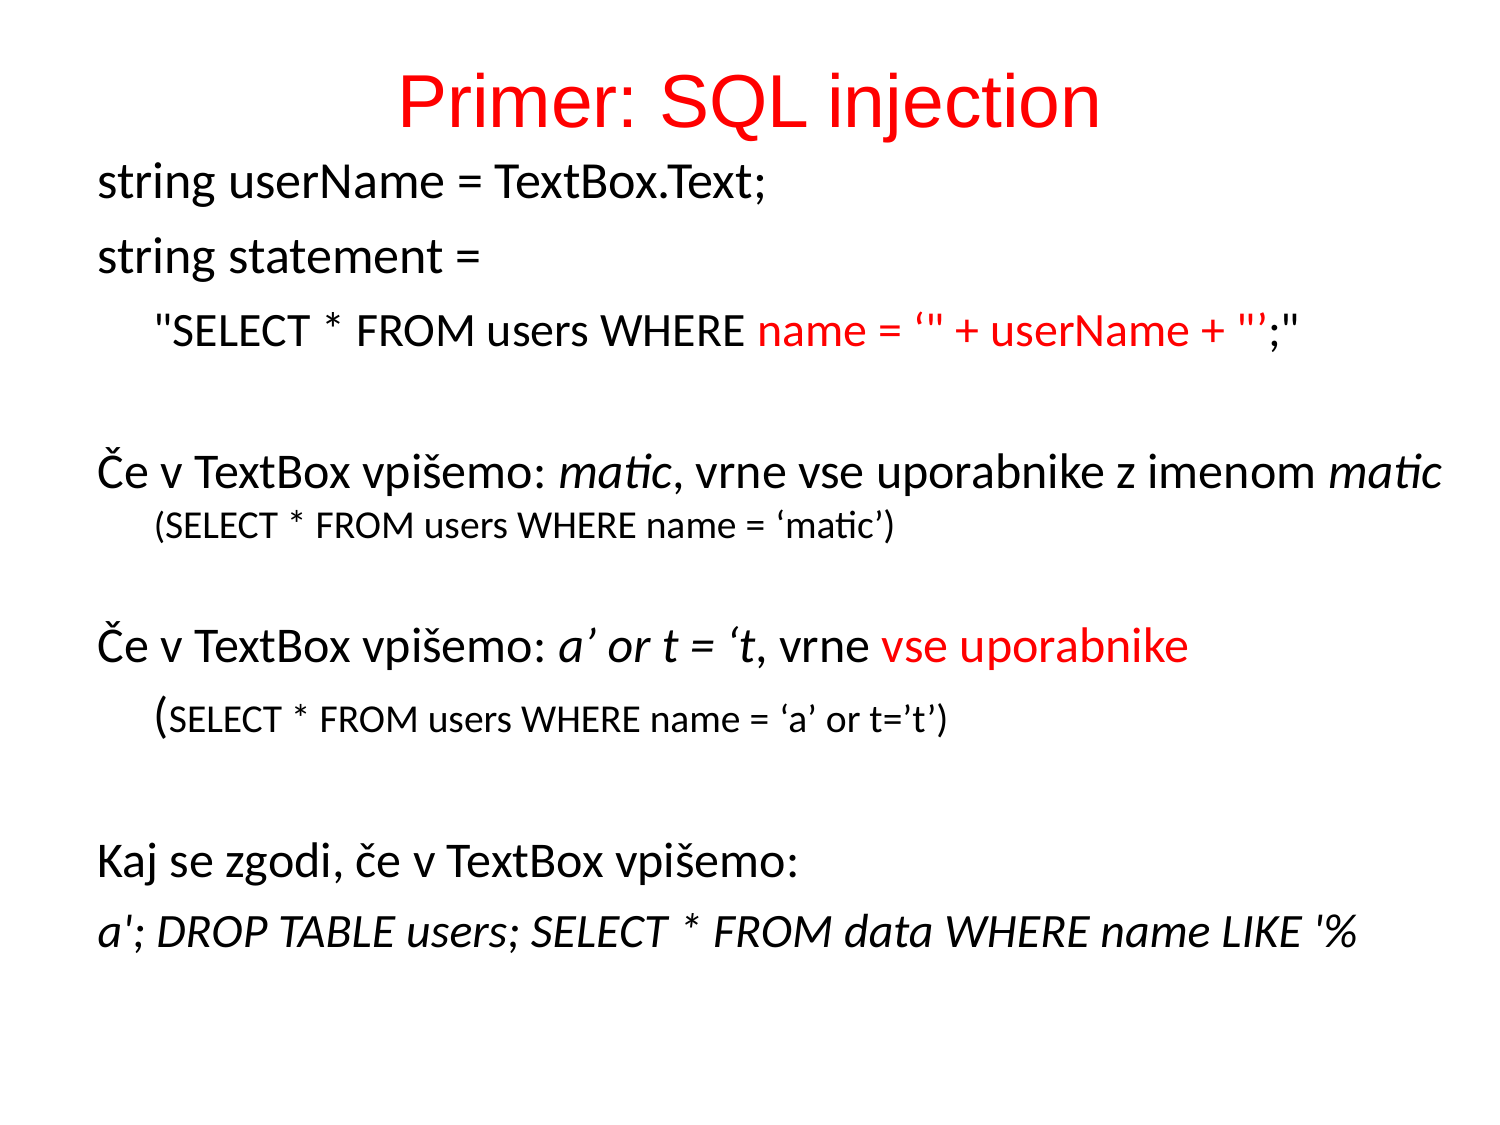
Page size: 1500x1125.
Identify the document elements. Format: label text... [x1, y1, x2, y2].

title Primer: SQL injection [75, 45, 1426, 151]
list string userName = TextBox.Text; string statement = "SELECT * FROM users WHERE name = ‘" + userName + "’;" Če v TextBox vpišemo: matic, vrne vse uporabnike z imenom matic (SELECT * FROM users WHERE name = ‘matic’) Če v TextBox vpišemo: a’ or t = ‘t, vrne vse uporabnike (SELECT * FROM users WHERE name = ‘a’ or t=’t’) Kaj se zgodi, če v TextBox vpišemo: a'; DROP TABLE users; SELECT * FROM data WHERE name LIKE '% [82, 139, 1500, 1105]
